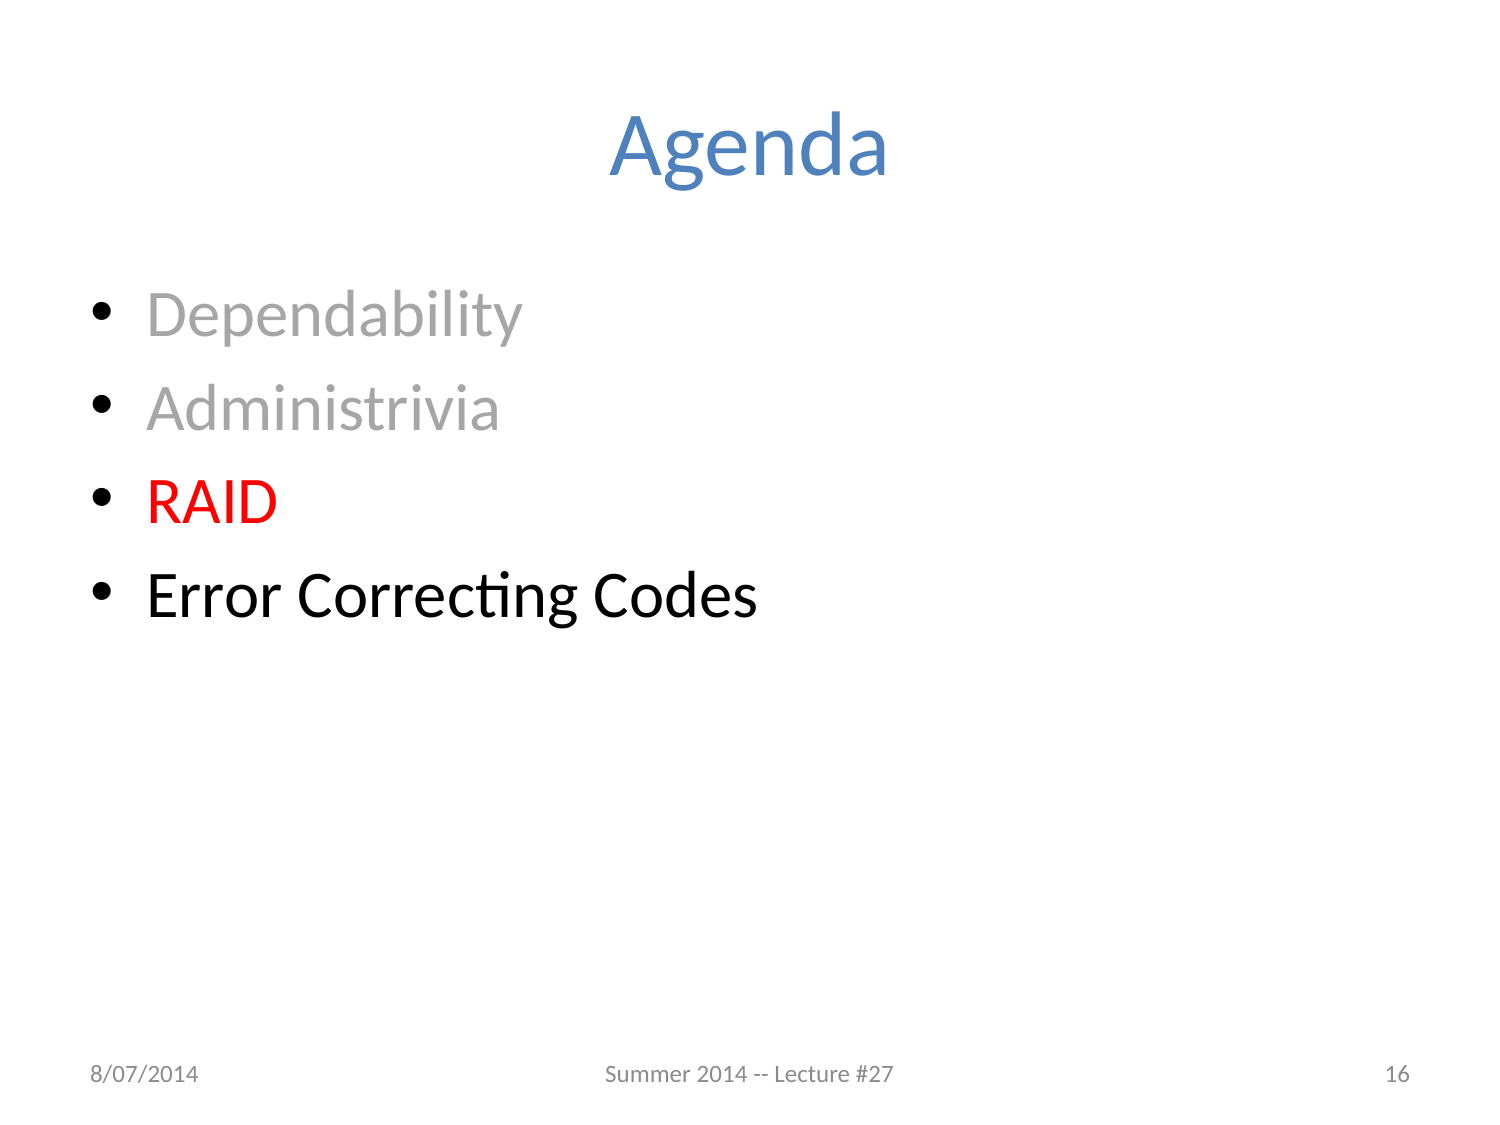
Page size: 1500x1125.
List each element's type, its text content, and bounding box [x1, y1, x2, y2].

slide_number 8/07/2014 [75, 1042, 425, 1103]
list Dependability Administrivia RAID Error Correcting Codes [75, 262, 1425, 1005]
slide_number <number> [1074, 1042, 1425, 1103]
footer Summer 2014 -- Lecture #27 [512, 1042, 988, 1103]
title Agenda [75, 45, 1425, 233]
